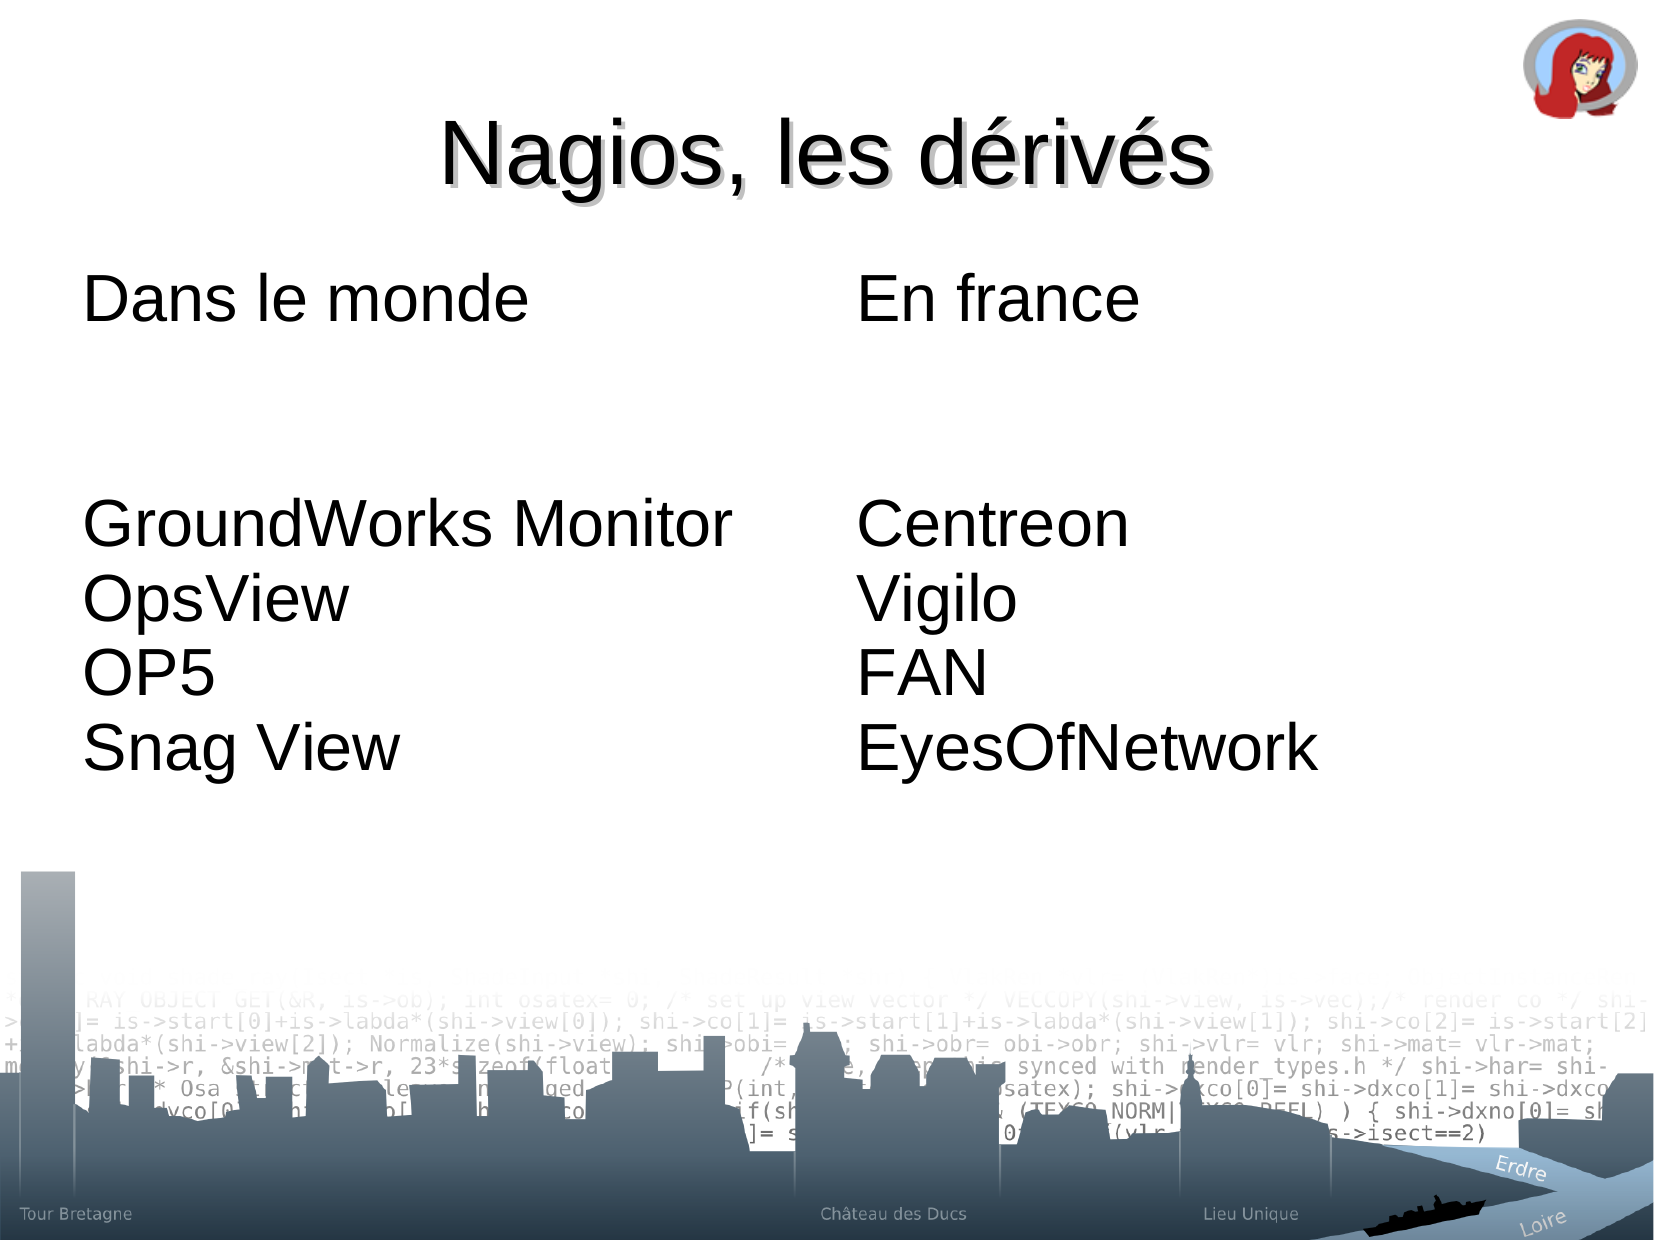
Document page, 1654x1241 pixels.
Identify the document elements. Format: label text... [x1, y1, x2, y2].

subtitle Dans le monde GroundWorks Monitor OpsView OP5 Snag View [82, 253, 827, 942]
title Nagios, les dérivés [82, 56, 1571, 250]
picture [0, 804, 1654, 1241]
text_box En france Centreon Vigilo FAN EyesOfNetwork [856, 253, 1601, 942]
picture [1523, 19, 1638, 119]
